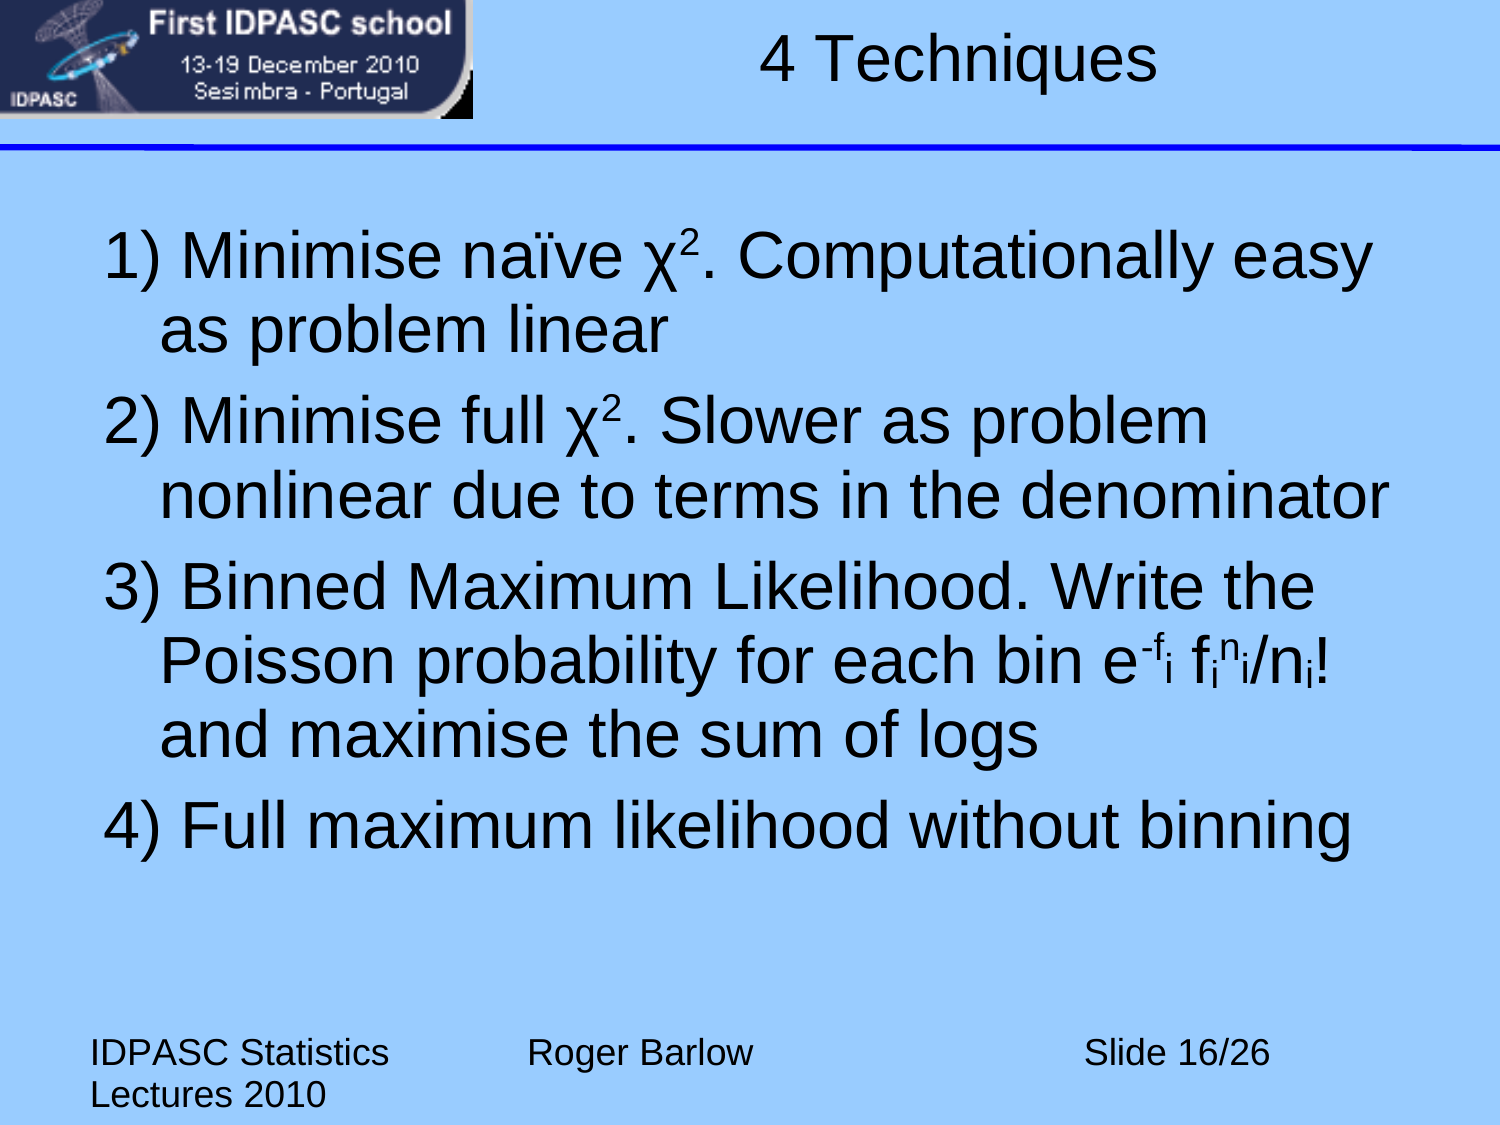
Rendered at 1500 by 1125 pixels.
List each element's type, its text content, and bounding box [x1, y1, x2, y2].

title 4 Techniques [501, 7, 1418, 111]
picture [0, 0, 473, 119]
list 1) Minimise naïve χ2. Computationally easy as problem linear 2) Minimise full χ2. Slower as problem nonlinear due to terms in the denominator 3) Binned Maximum Likelihood. Write the Poisson probability for each bin e-fi fini/ni! and maximise the sum of logs 4) Full maximum likelihood without binning [88, 206, 1439, 984]
